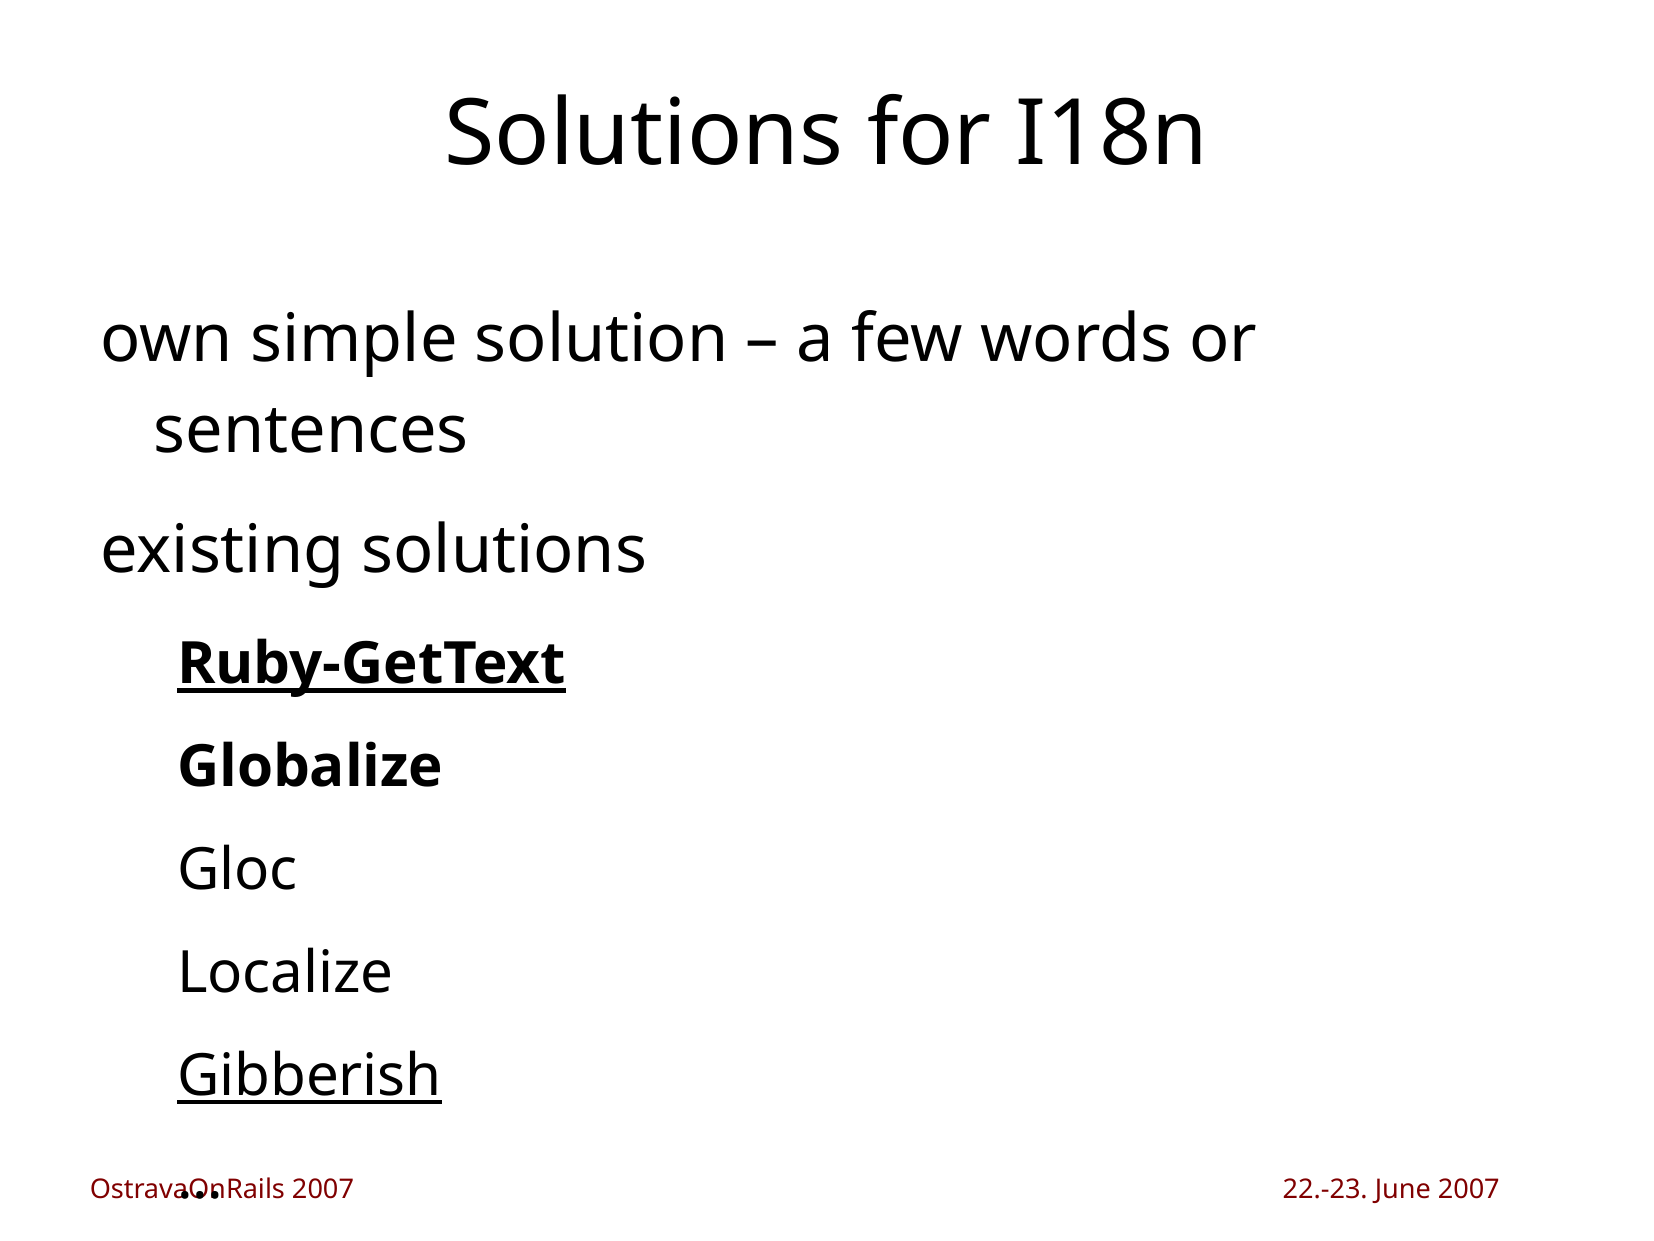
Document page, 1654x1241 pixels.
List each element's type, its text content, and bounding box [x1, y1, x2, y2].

title Solutions for I18n [82, 25, 1571, 233]
list own simple solution – a few words or sentences existing solutions Ruby-GetText Globalize Gloc Localize Gibberish ... [82, 290, 1571, 1109]
